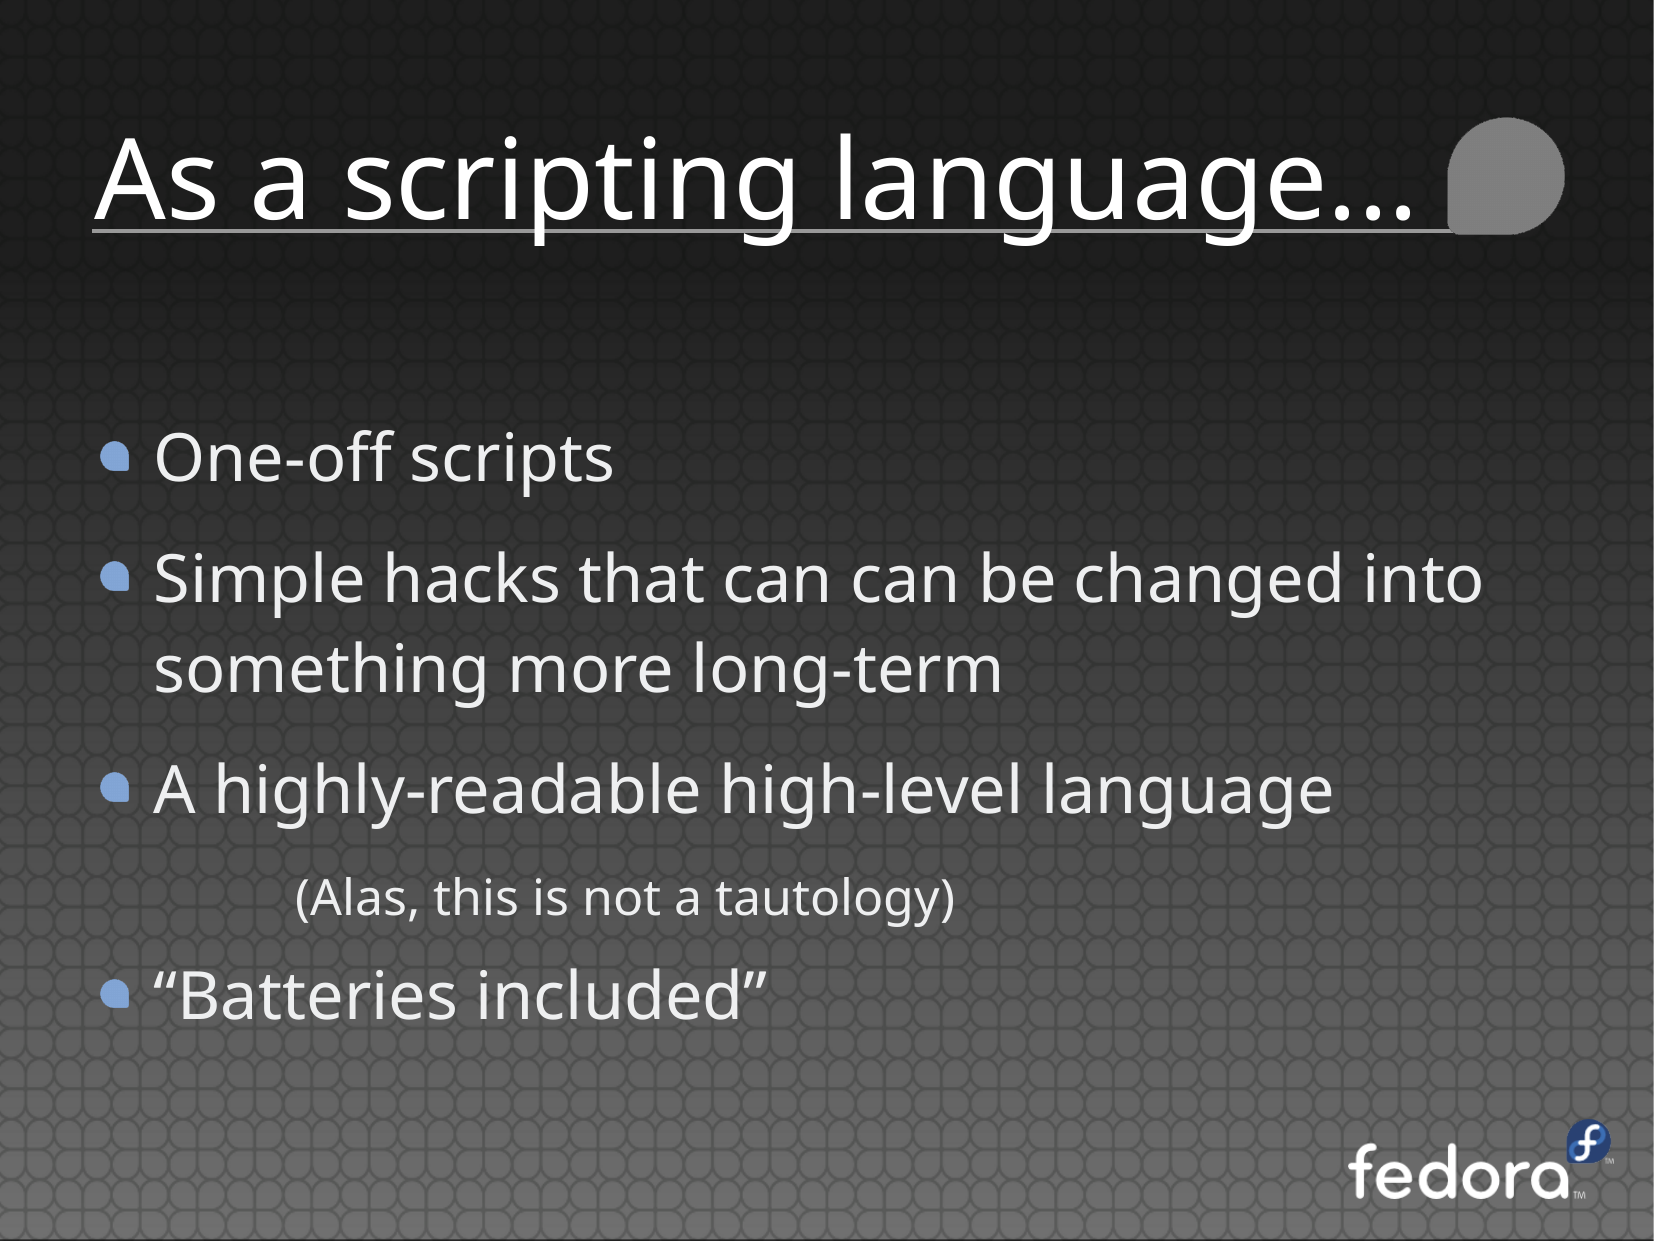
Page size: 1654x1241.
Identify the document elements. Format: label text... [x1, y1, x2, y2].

list One-off scripts Simple hacks that can can be changed into something more long-term A highly-readable high-level language (Alas, this is not a tautology) “Batteries included” [82, 290, 1571, 1094]
picture [0, 0, 1654, 1241]
title As a scripting language... [94, 100, 1426, 251]
